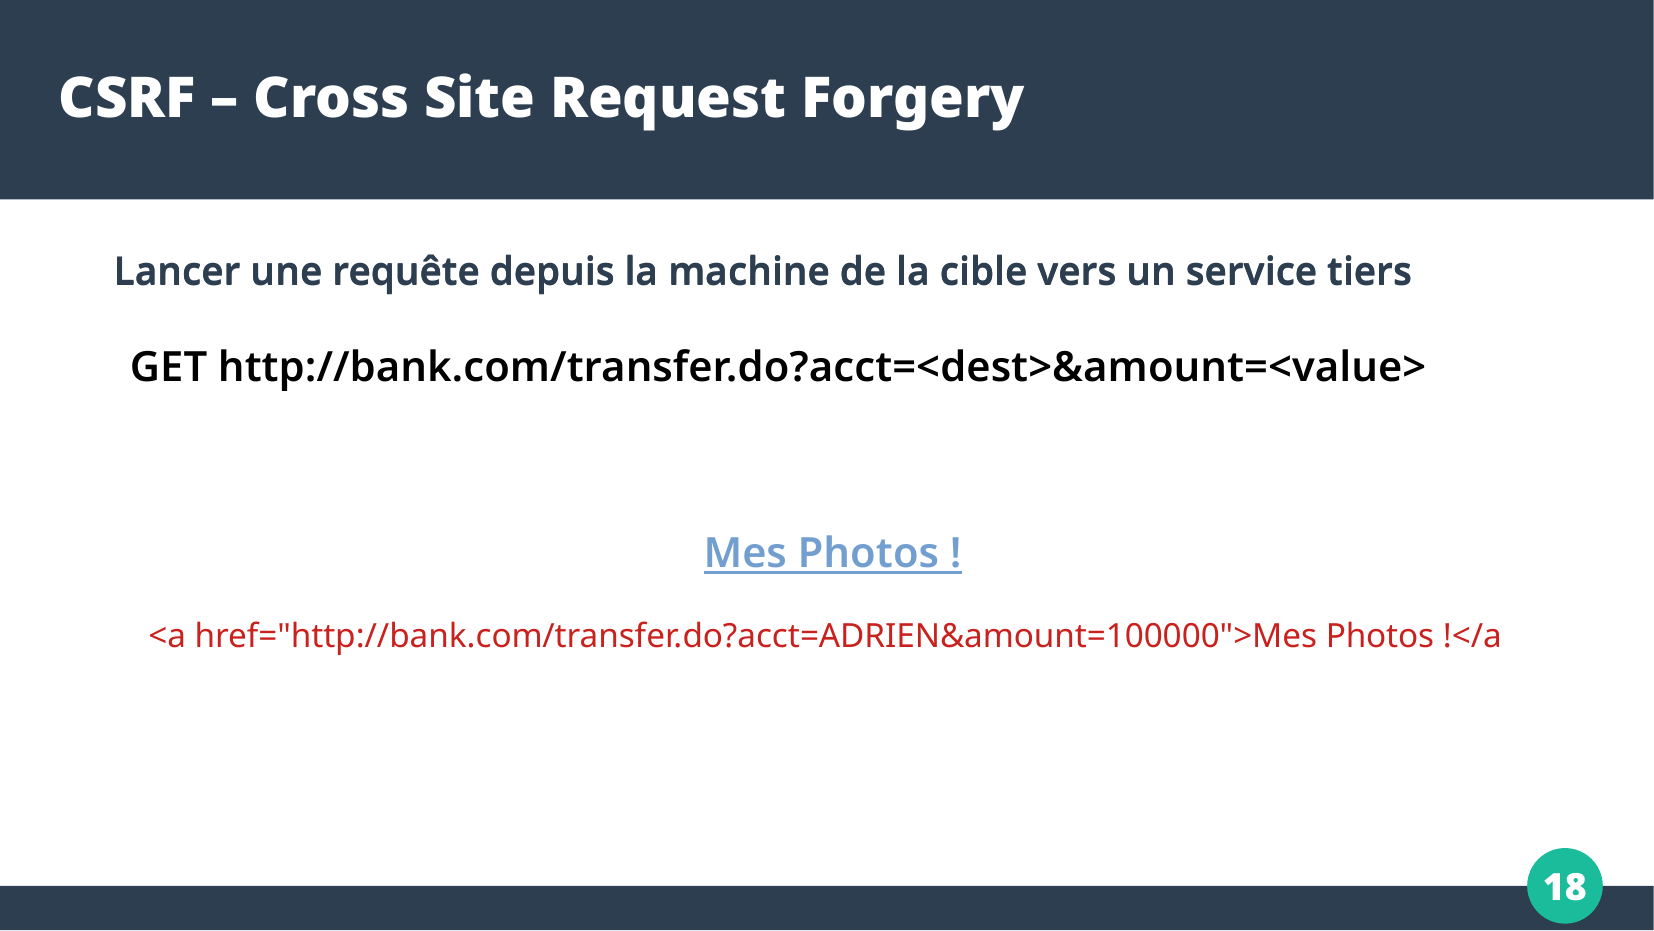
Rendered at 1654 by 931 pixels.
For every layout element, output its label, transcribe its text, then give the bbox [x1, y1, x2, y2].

title CSRF – Cross Site Request Forgery [59, 37, 1595, 155]
list Lancer une requête depuis la machine de la cible vers un service tiers [59, 243, 1536, 325]
text_box <a href="http://bank.com/transfer.do?acct=ADRIEN&amount=100000">Mes Photos !</a [46, 590, 1607, 680]
list GET http://bank.com/transfer.do?acct=<dest>&amount=<value> [59, 336, 1536, 418]
list Mes Photos ! [59, 522, 1536, 590]
